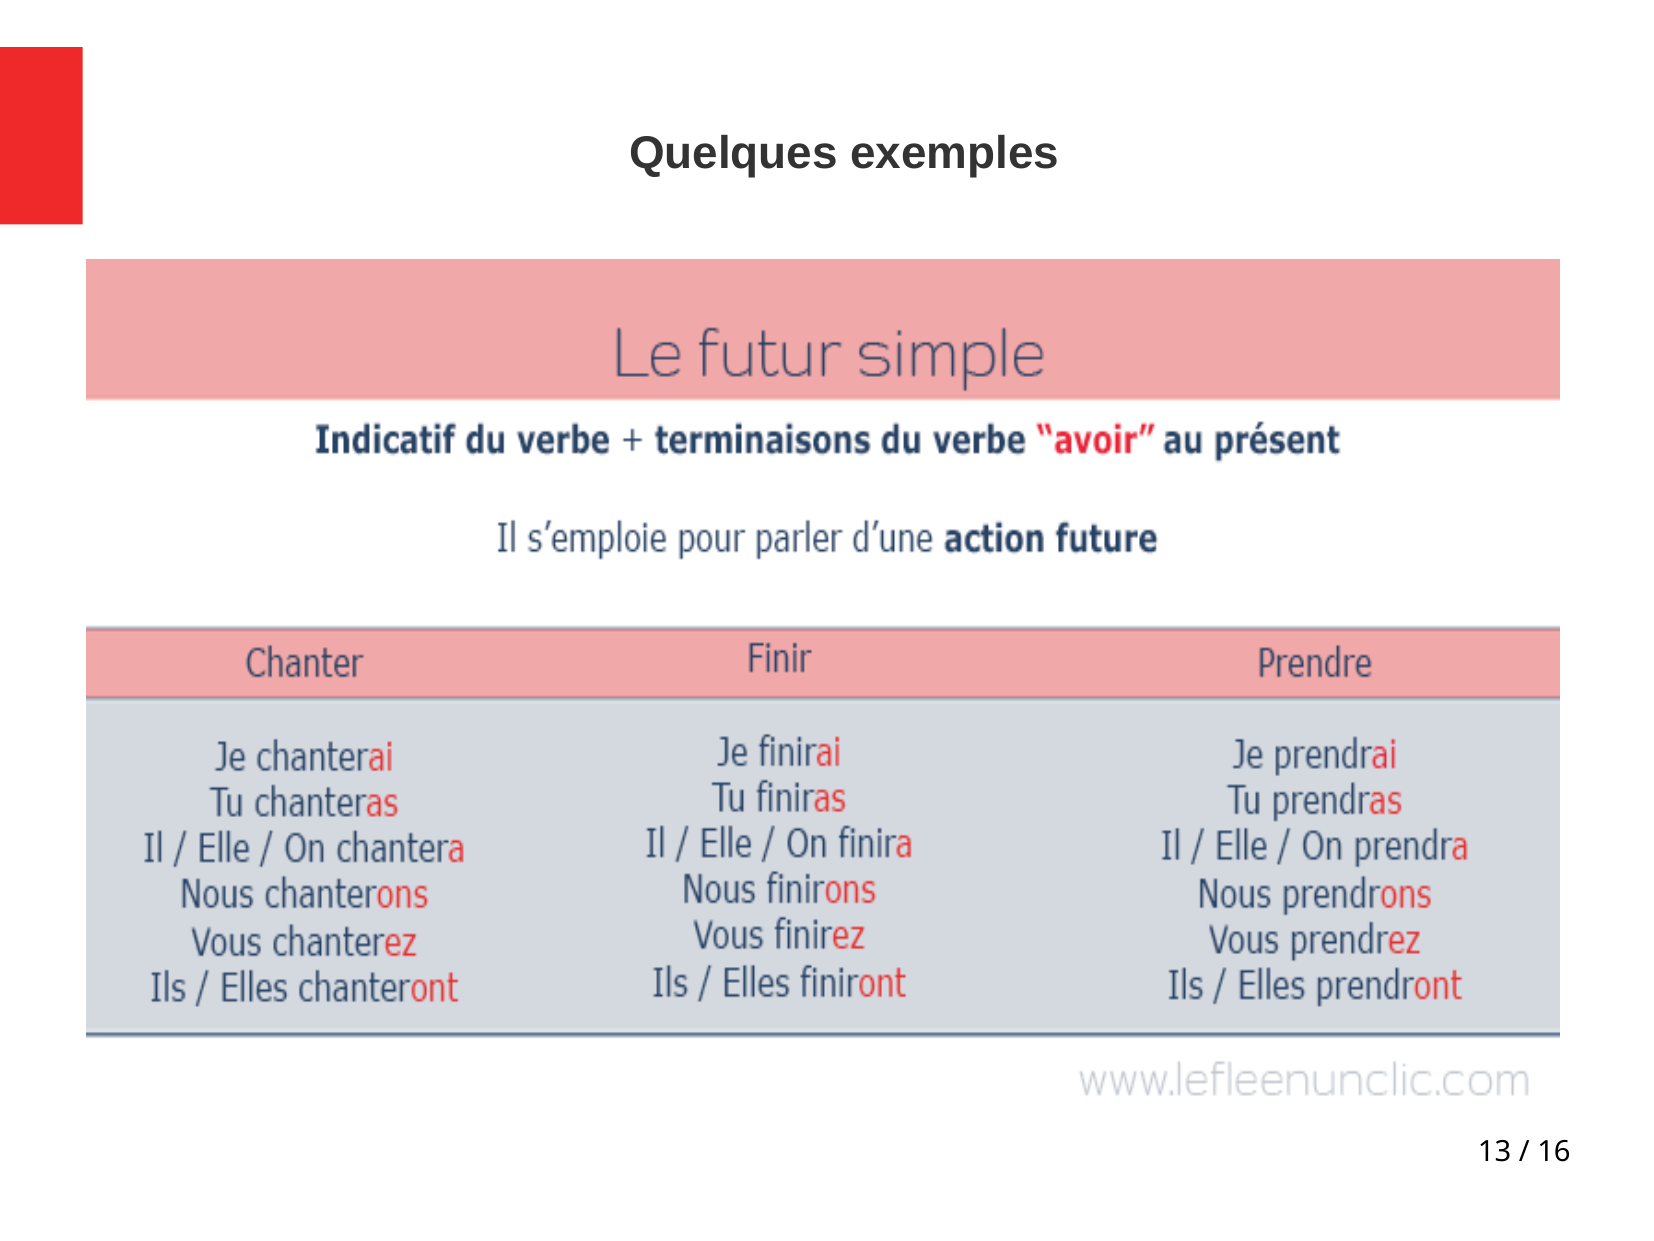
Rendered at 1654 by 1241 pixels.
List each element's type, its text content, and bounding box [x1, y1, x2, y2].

picture [86, 259, 1560, 1132]
title Quelques exemples [118, 49, 1571, 257]
